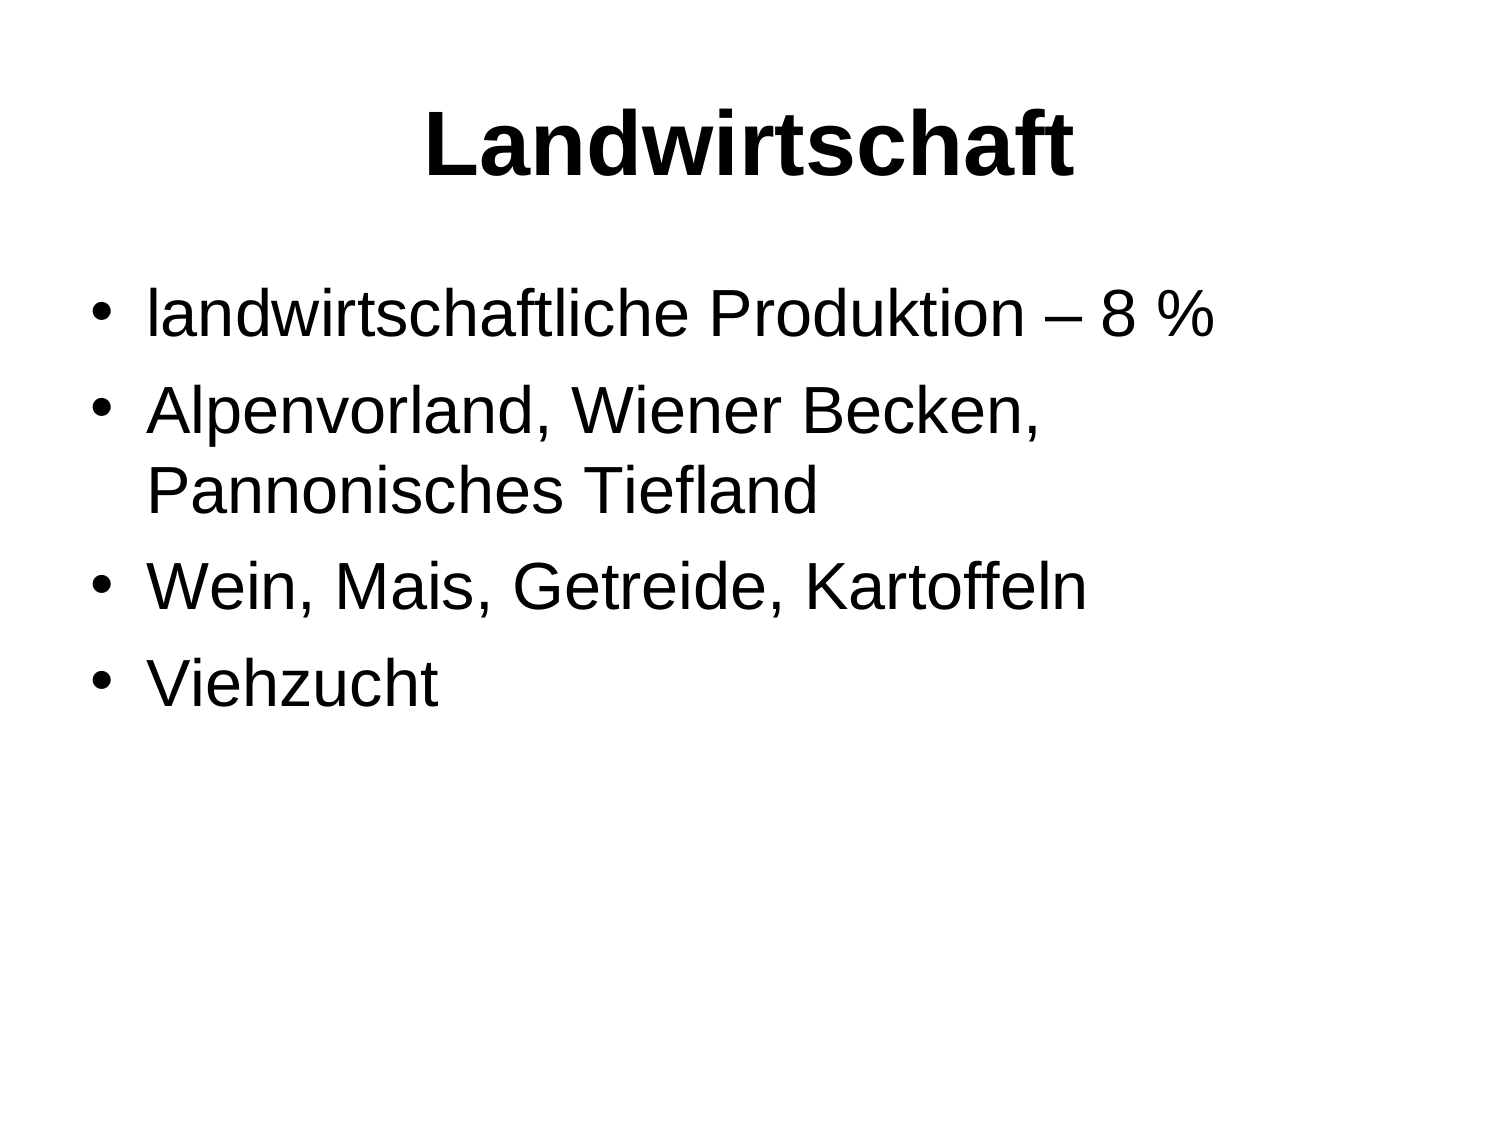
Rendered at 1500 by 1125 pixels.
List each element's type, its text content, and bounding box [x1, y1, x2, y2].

list landwirtschaftliche Produktion – 8 % Alpenvorland, Wiener Becken, Pannonisches Tiefland Wein, Mais, Getreide, Kartoffeln Viehzucht [75, 262, 1426, 1006]
title Landwirtschaft [75, 45, 1426, 233]
